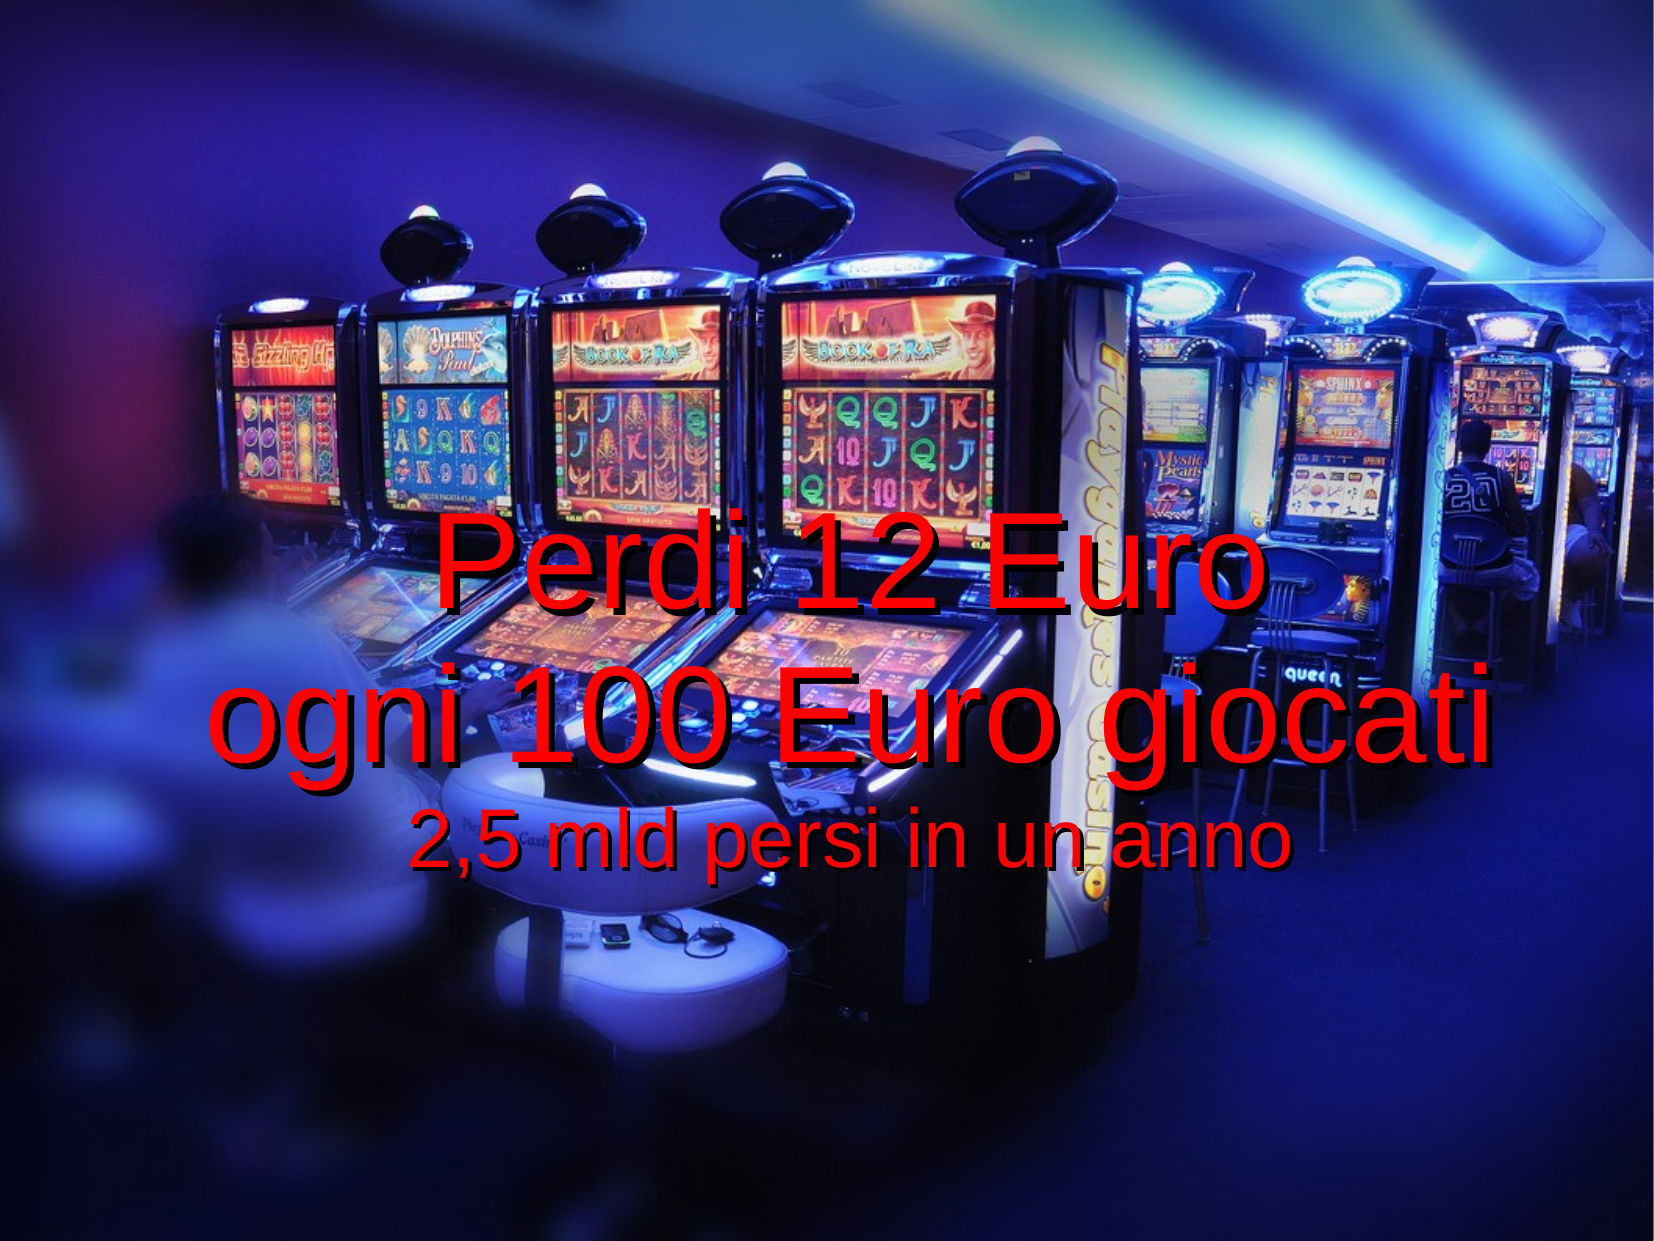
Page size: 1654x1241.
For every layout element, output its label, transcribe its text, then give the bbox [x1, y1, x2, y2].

picture [0, 0, 1654, 1241]
title Perdi 12 Euro ogni 100 Euro giocati 2,5 mld persi in un anno [106, 484, 1595, 886]
